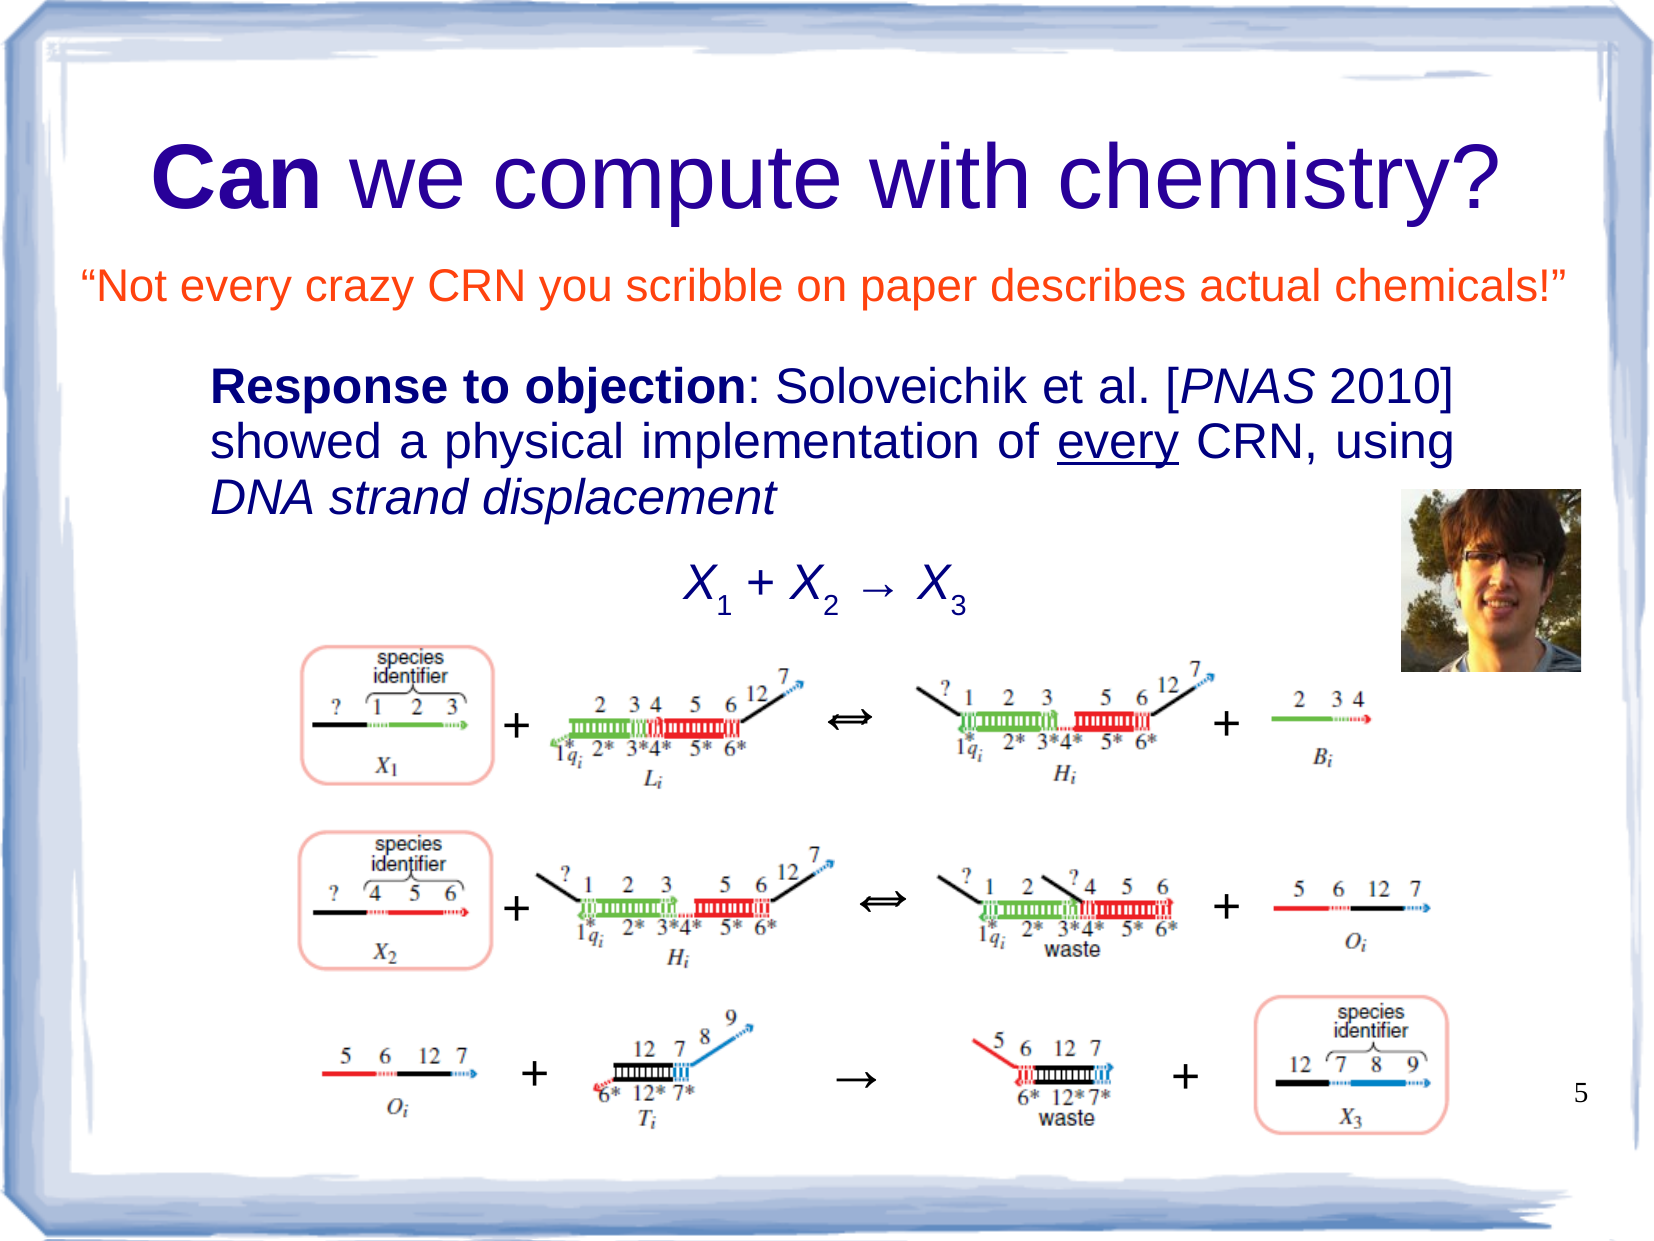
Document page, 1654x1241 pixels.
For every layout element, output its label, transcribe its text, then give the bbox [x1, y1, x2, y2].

text_box → [808, 1023, 929, 1113]
text_box + [487, 689, 557, 761]
text_box → [808, 871, 929, 962]
text_box → [776, 689, 896, 779]
text_box + [505, 1037, 575, 1110]
text_box → [838, 843, 959, 933]
text_box X1 + X2 → X3 [668, 546, 1134, 630]
text_box + [1198, 687, 1267, 759]
text_box + [487, 872, 557, 944]
text_box → [804, 660, 925, 751]
list “Not every crazy CRN you scribble on paper describes actual chemicals!” [80, 259, 1582, 312]
text_box + [1157, 1040, 1226, 1113]
text_box Response to objection: Soloveichik et al. [PNAS 2010] showed a physical implementation of every CRN, using DNA strand displacement [210, 358, 1456, 528]
text_box + [1198, 870, 1267, 942]
picture [0, 0, 1654, 1241]
title Can we compute with chemistry? [82, 73, 1571, 259]
